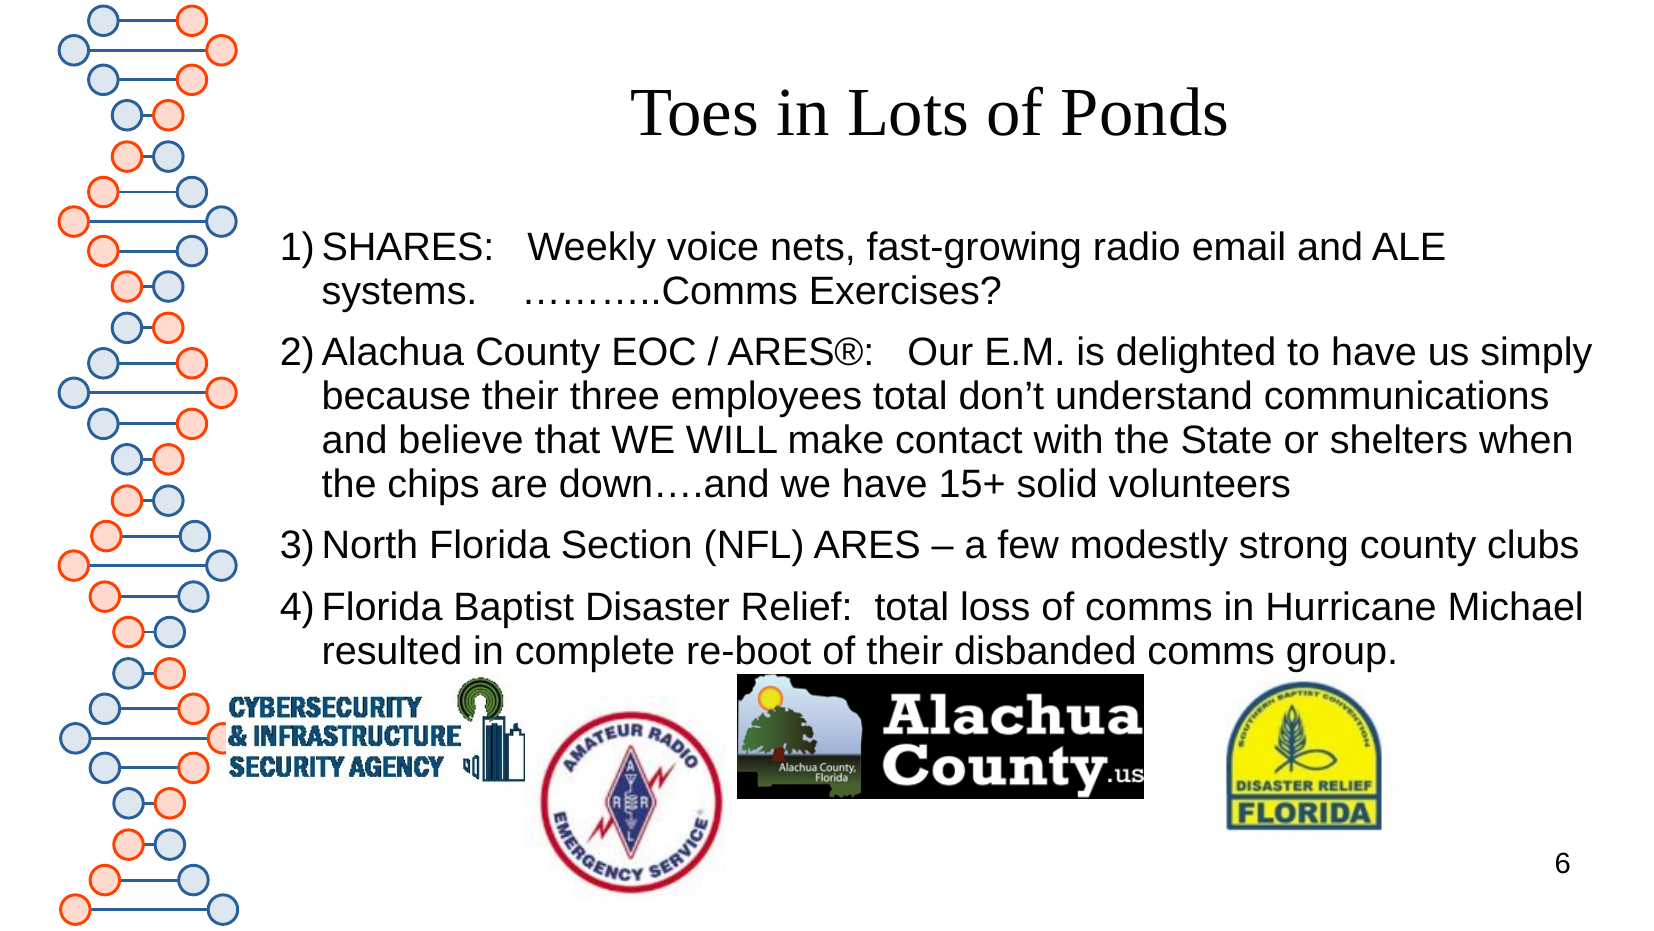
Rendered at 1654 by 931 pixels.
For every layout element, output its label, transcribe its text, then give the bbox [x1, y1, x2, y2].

list SHARES: Weekly voice nets, fast-growing radio email and ALE systems. ………..Comms Exercises? Alachua County EOC / ARES®: Our E.M. is delighted to have us simply because their three employees total don’t understand communications and believe that WE WILL make contact with the State or shelters when the chips are down….and we have 15+ solid volunteers North Florida Section (NFL) ARES – a few modestly strong county clubs Florida Baptist Disaster Relief: total loss of comms in Hurricane Michael resulted in complete re-boot of their disbanded comms group. [265, 224, 1595, 764]
picture [1200, 674, 1399, 846]
picture [226, 674, 1144, 901]
title Toes in Lots of Ponds [265, 35, 1595, 189]
